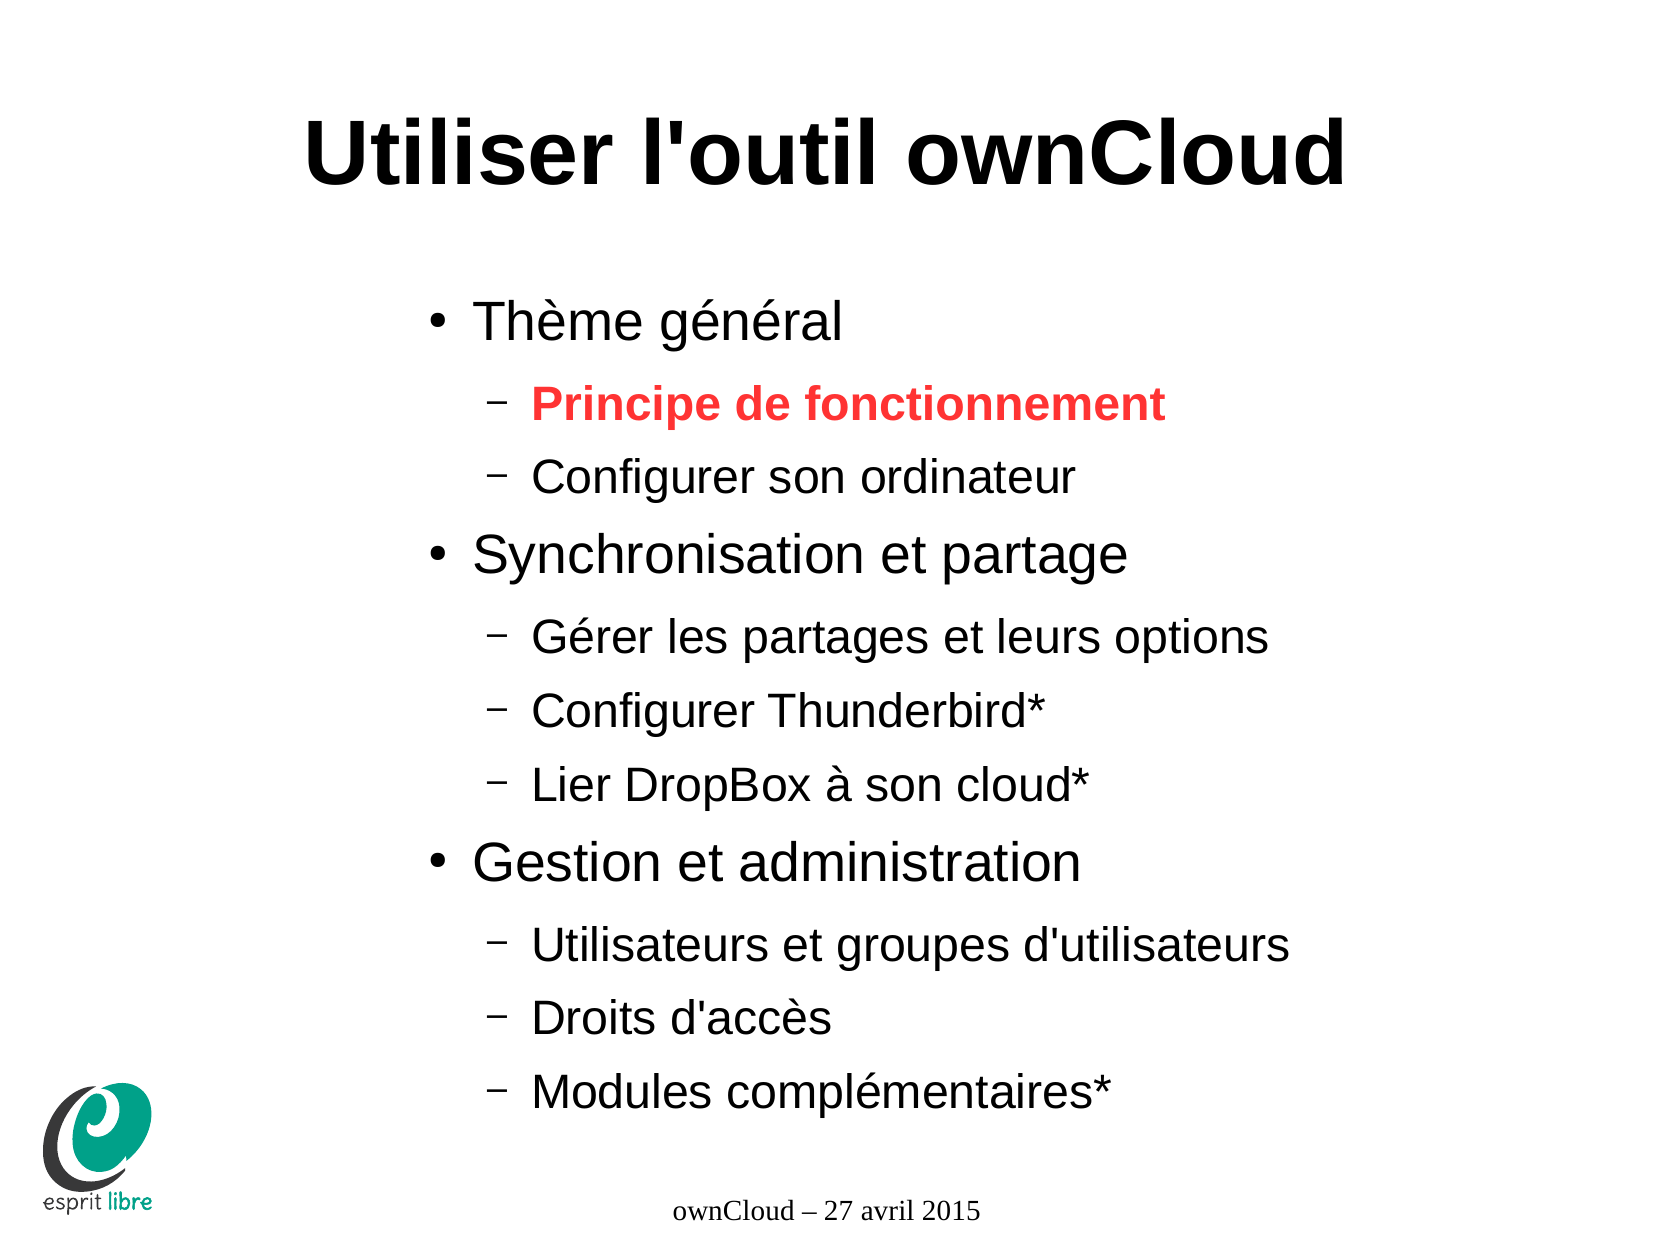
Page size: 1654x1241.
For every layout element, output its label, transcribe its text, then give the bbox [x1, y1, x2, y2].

title Utiliser l'outil ownCloud [82, 49, 1571, 257]
list Thème général Principe de fonctionnement Configurer son ordinateur Synchronisation et partage Gérer les partages et leurs options Configurer Thunderbird* Lier DropBox à son cloud* Gestion et administration Utilisateurs et groupes d'utilisateurs Droits d'accès Modules complémentaires* [413, 290, 1571, 1123]
